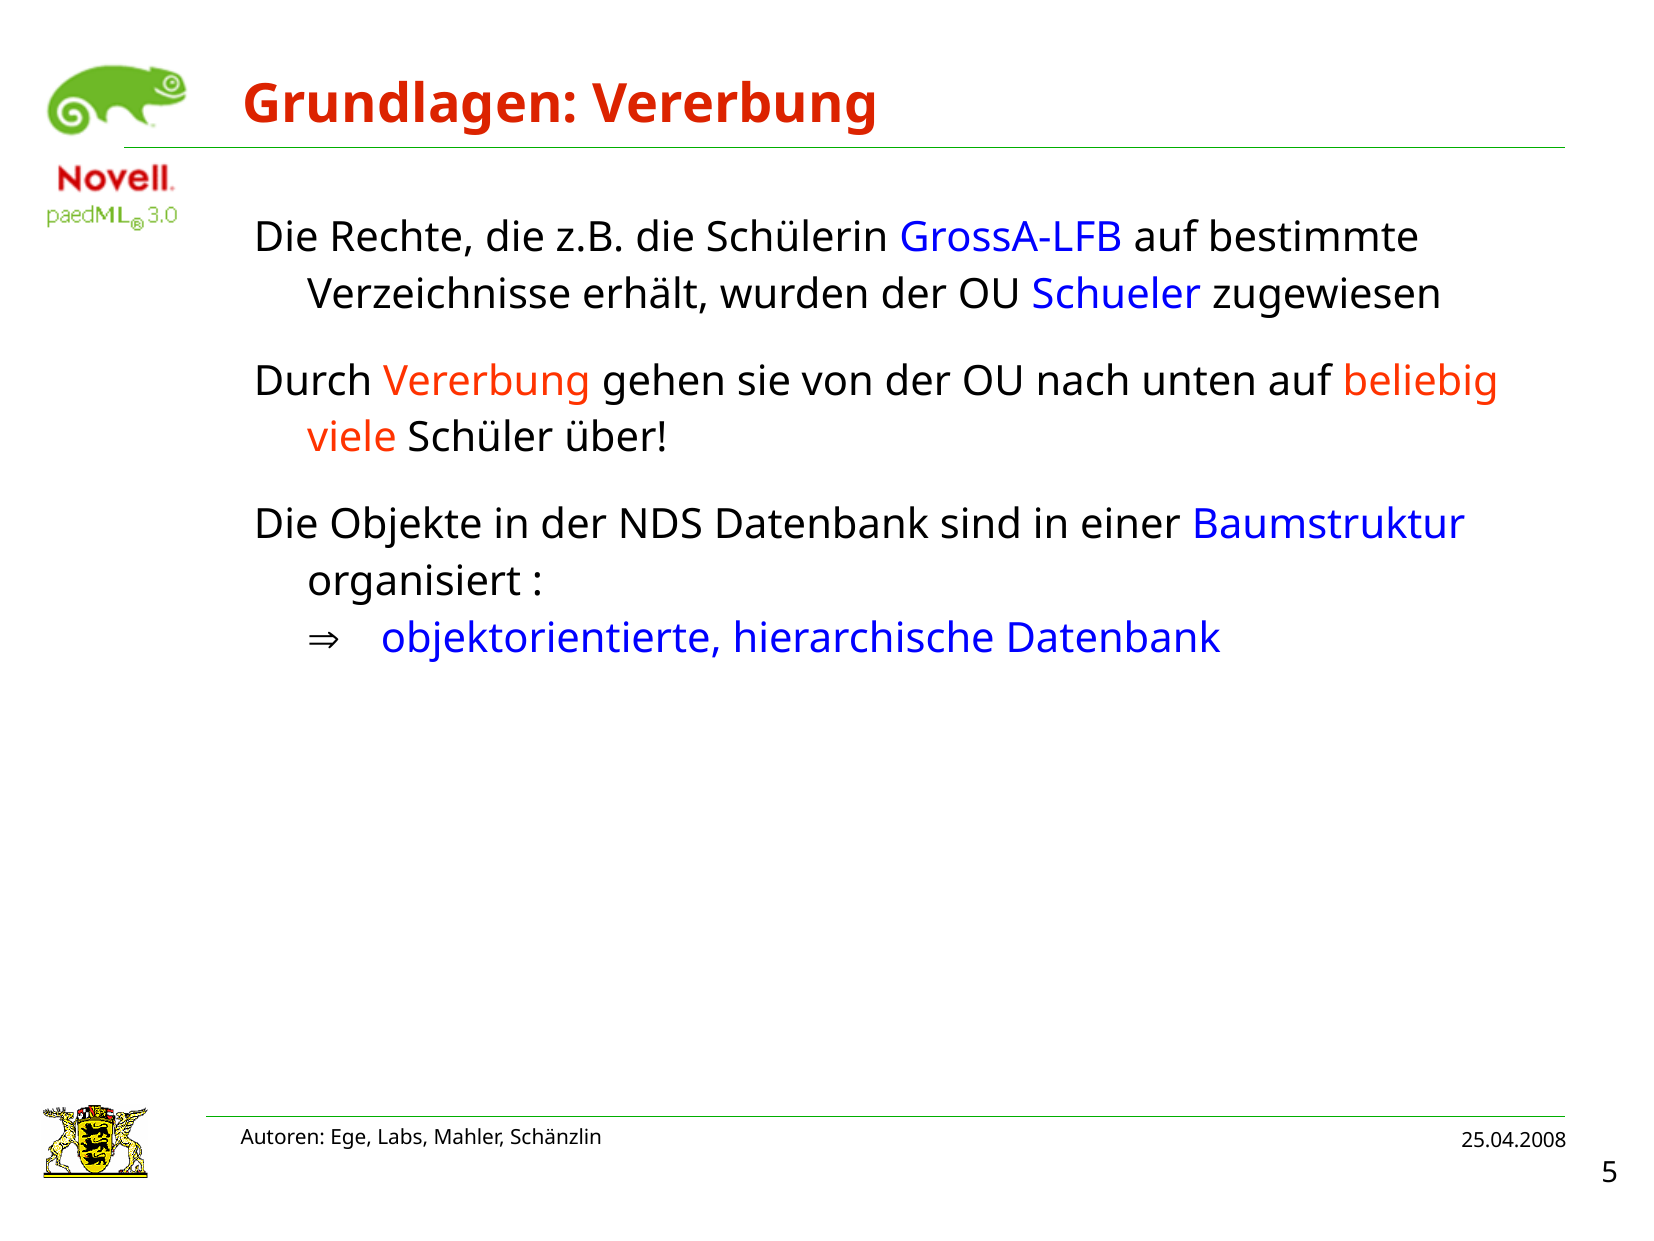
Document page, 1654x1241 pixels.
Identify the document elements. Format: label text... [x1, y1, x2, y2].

title Grundlagen: Vererbung [242, 67, 1577, 136]
picture [41, 1104, 148, 1180]
list Die Rechte, die z.B. die Schülerin GrossA-LFB auf bestimmte Verzeichnisse erhält, wurden der OU Schueler zugewiesen Durch Vererbung gehen sie von der OU nach unten auf beliebig viele Schüler über! Die Objekte in der NDS Datenbank sind in einer Baumstruktur organisiert :  objektorientierte, hierarchische Datenbank [236, 206, 1565, 780]
picture [29, 34, 199, 237]
